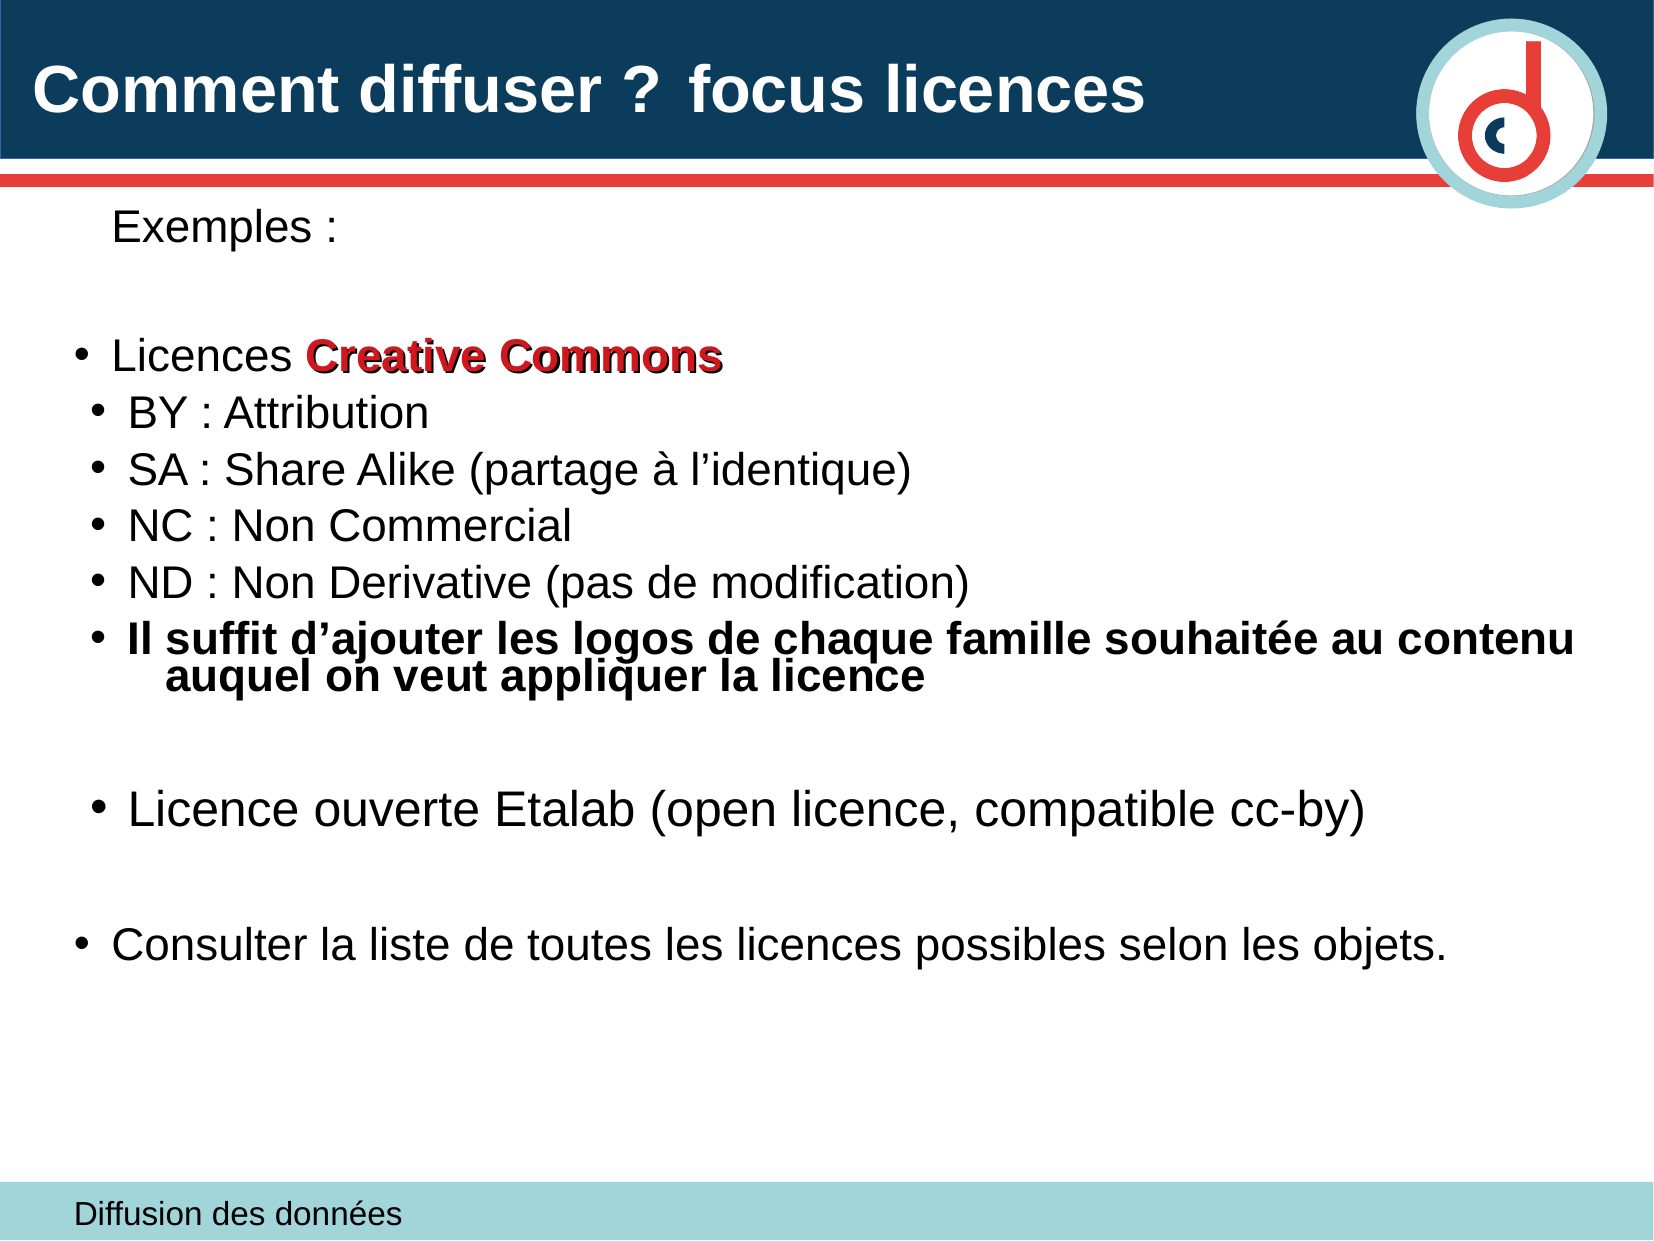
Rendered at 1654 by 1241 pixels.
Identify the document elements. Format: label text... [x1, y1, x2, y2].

text_box Diffusion des données [59, 1188, 418, 1241]
text_box Exemples : Licences Creative Commons BY : Attribution SA : Share Alike (partage à l’identique) NC : Non Commercial ND : Non Derivative (pas de modification) Il suffit d’ajouter les logos de chaque famille souhaitée au contenu auquel on veut appliquer la licence Licence ouverte Etalab (open licence, compatible cc-by) Consulter la liste de toutes les licences possibles selon les objets. [59, 206, 1625, 1147]
title Comment diffuser ? focus licences [17, 11, 1412, 159]
